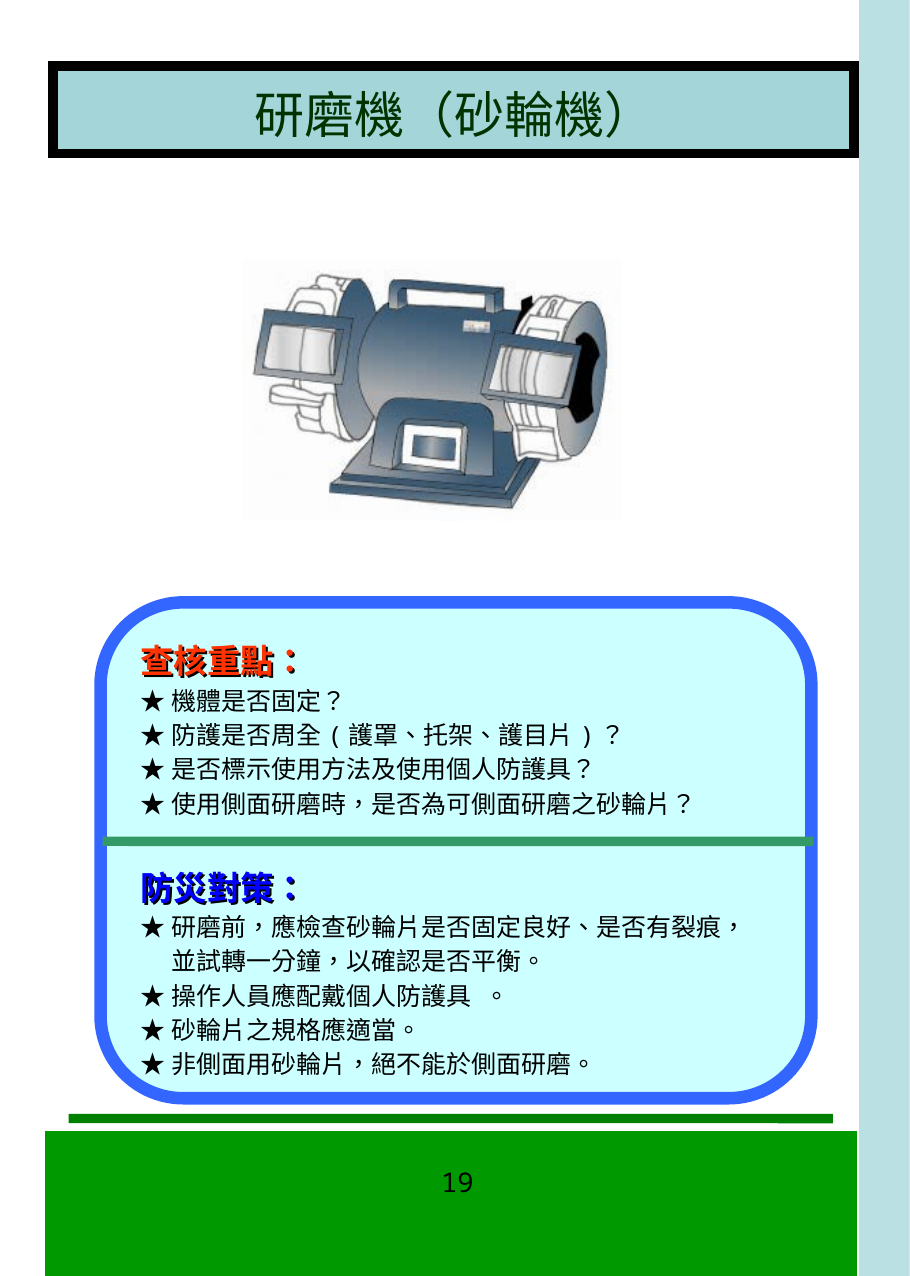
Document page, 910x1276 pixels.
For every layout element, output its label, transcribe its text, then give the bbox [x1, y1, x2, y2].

picture [242, 259, 621, 521]
text_box [859, 0, 910, 1276]
text_box 研磨機（砂輪機） [123, 75, 786, 152]
text_box 查核重點： ★機體是否固定？ ★防護是否周全(護罩、托架、護目片)？ ★是否標示使用方法及使用個人防護具？ ★使用側面研磨時，是否為可側面研磨之砂輪片？ 防災對策： ★研磨前，應檢查砂輪片是否固定良好、是否有裂痕，並試轉一分鐘，以確認是否平衡。 ★操作人員應配戴個人防護具 。 ★砂輪片之規格應適當。 ★非側面用砂輪片，絕不能於側面研磨。 [100, 602, 812, 1099]
text_box 19 [422, 1157, 493, 1207]
